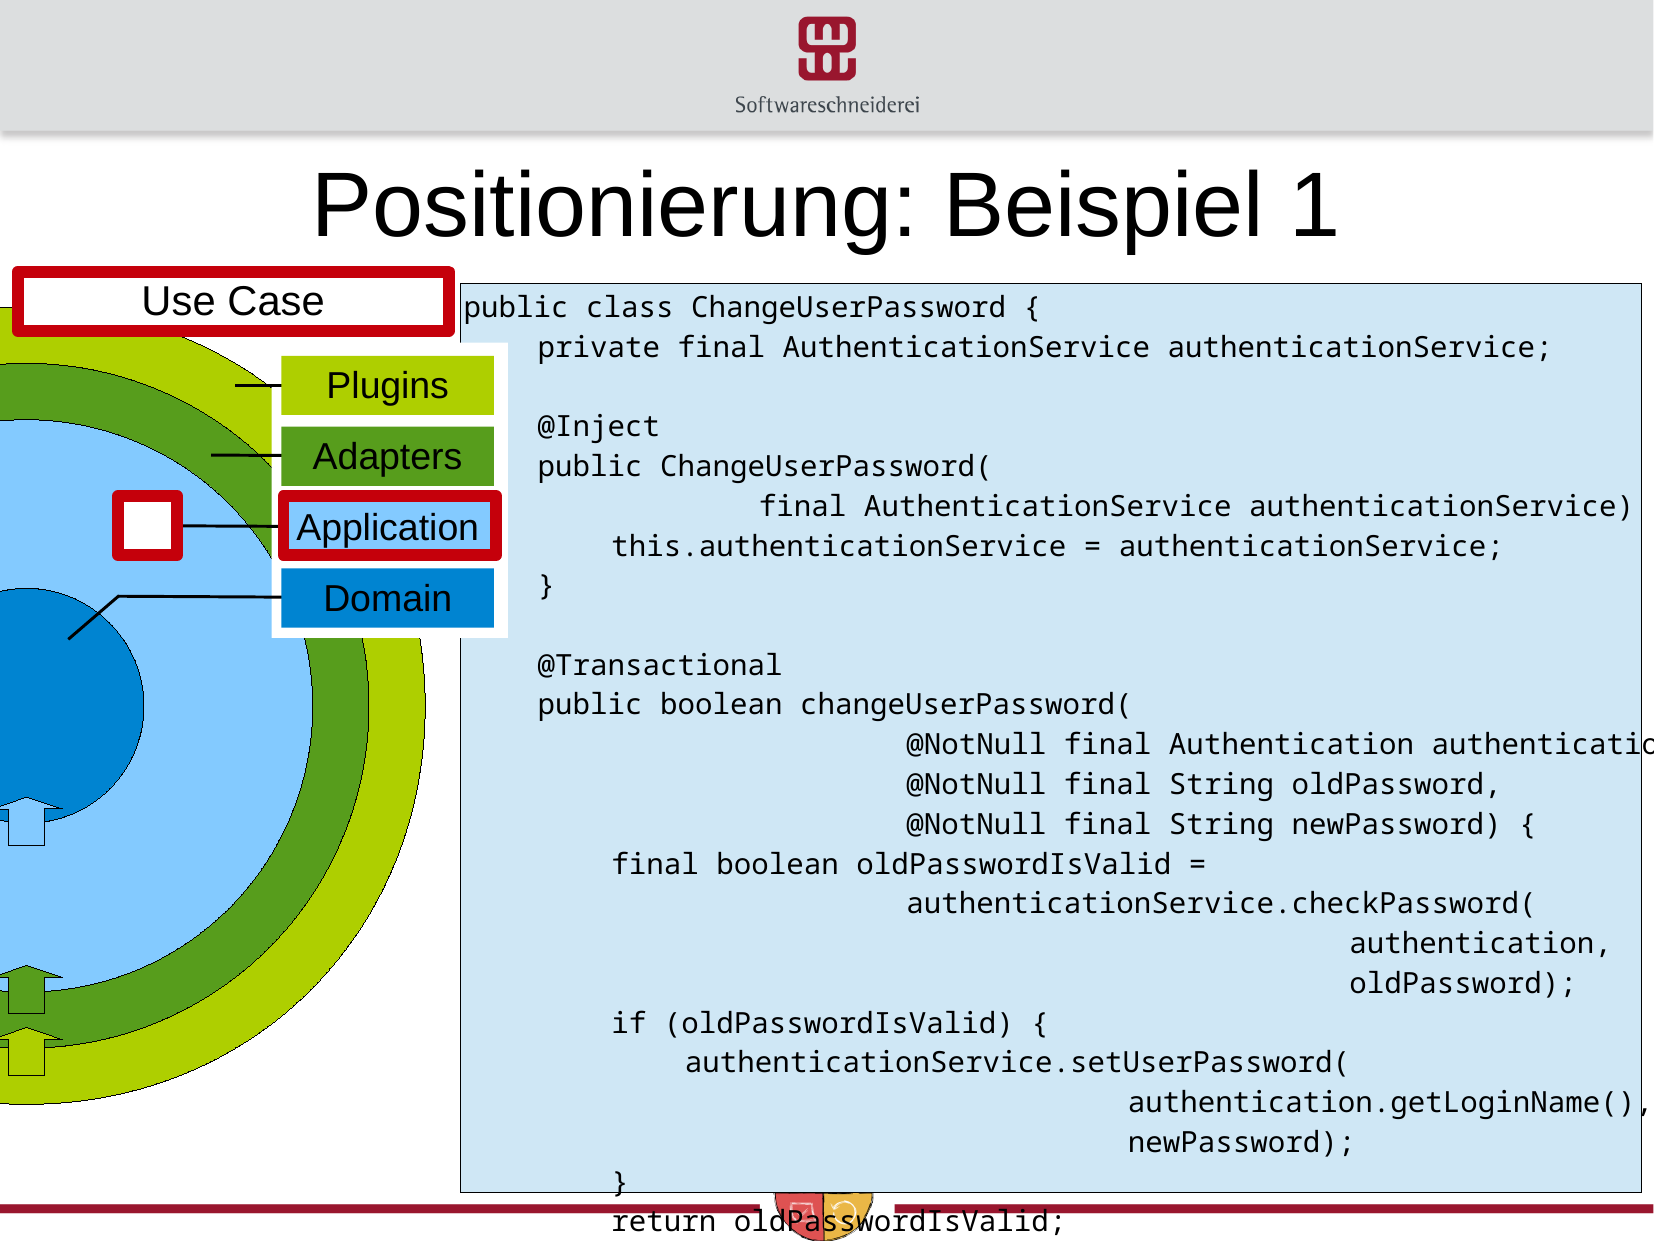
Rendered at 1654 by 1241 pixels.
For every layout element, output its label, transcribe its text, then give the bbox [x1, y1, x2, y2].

text_box public class ChangeUserPassword { private final AuthenticationService authenticationService; @Inject public ChangeUserPassword( final AuthenticationService authenticationService) { this.authenticationService = authenticationService; } @Transactional public boolean changeUserPassword( @NotNull final Authentication authentication, @NotNull final String oldPassword, @NotNull final String newPassword) { final boolean oldPasswordIsValid = authenticationService.checkPassword( authentication, oldPassword); if (oldPasswordIsValid) { authenticationService.setUserPassword( authentication.getLoginName(), newPassword); } return oldPasswordIsValid; } } [460, 283, 1642, 1193]
text_box Domain [281, 568, 494, 628]
text_box Use Case [17, 271, 449, 331]
text_box Application [289, 502, 490, 549]
picture [0, 0, 1654, 1241]
title Positionierung: Beispiel 1 [82, 147, 1571, 257]
text_box Adapters [281, 426, 494, 486]
picture [773, 1217, 781, 1229]
text_box [0, 307, 508, 1105]
text_box Plugins [281, 355, 494, 415]
picture [877, 1217, 886, 1229]
picture [1645, 740, 1654, 752]
